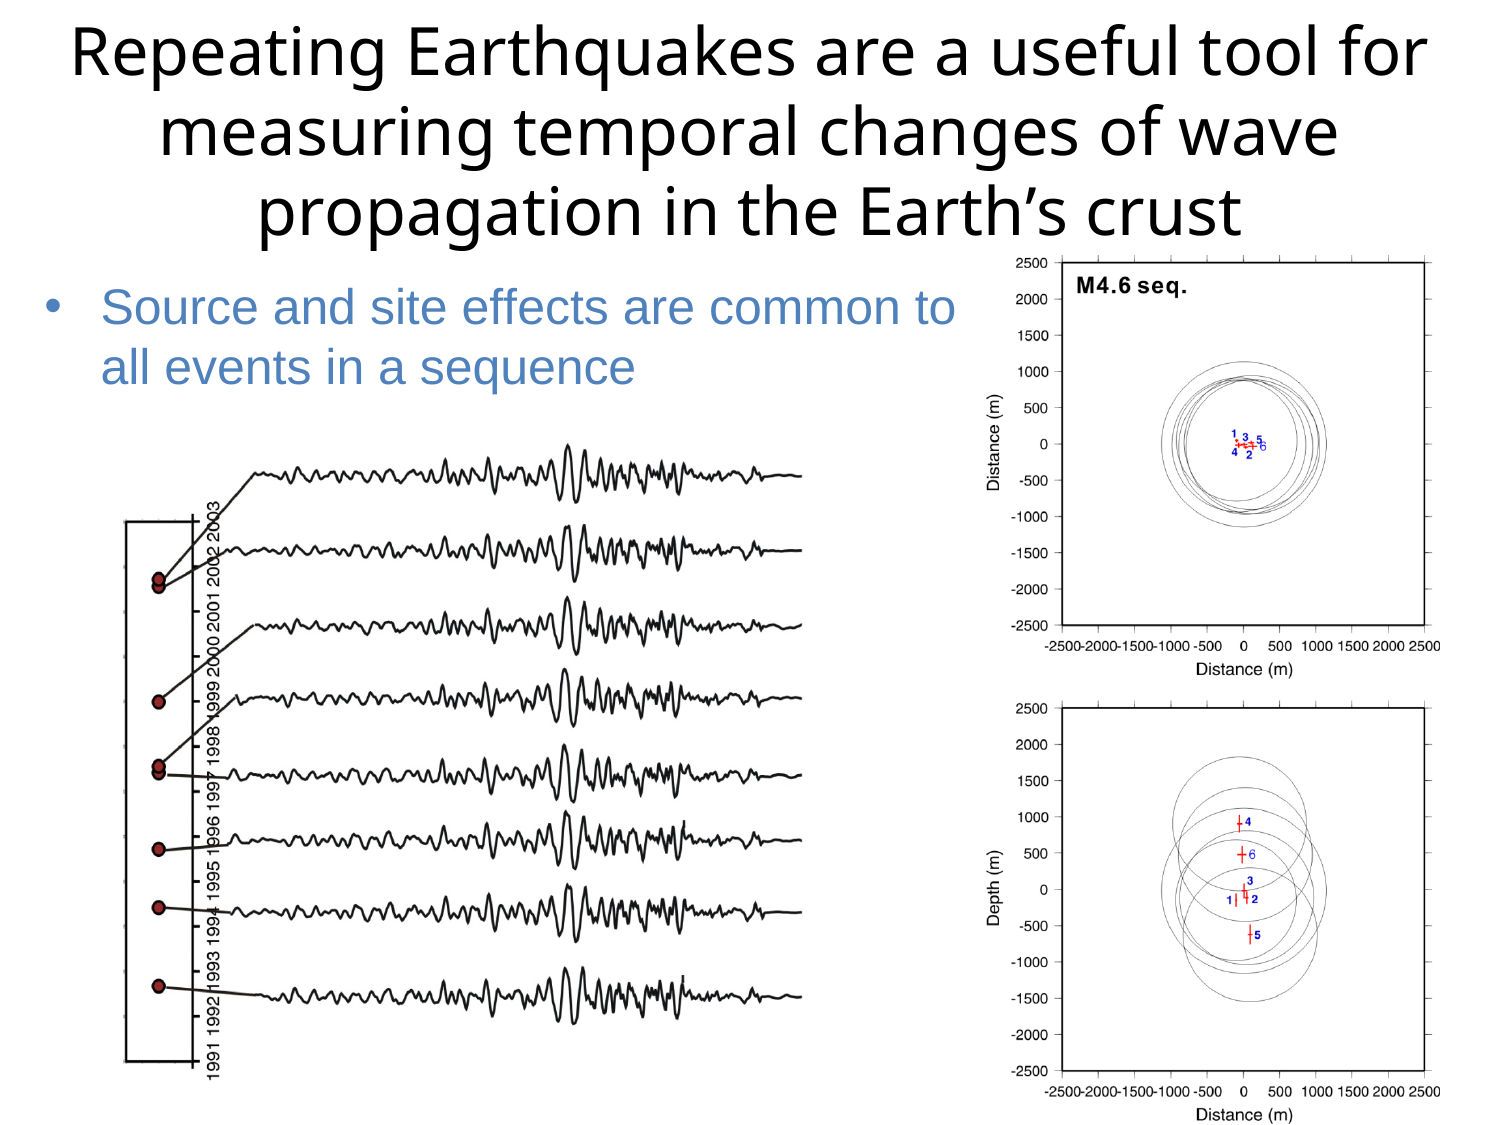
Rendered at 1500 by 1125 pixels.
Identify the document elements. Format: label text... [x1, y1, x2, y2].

picture [986, 255, 1440, 1124]
picture [123, 421, 934, 1125]
title Repeating Earthquakes are a useful tool for measuring temporal changes of wave propagation in the Earth’s crust [0, 26, 1500, 232]
list Source and site effects are common to all events in a sequence [29, 267, 986, 421]
